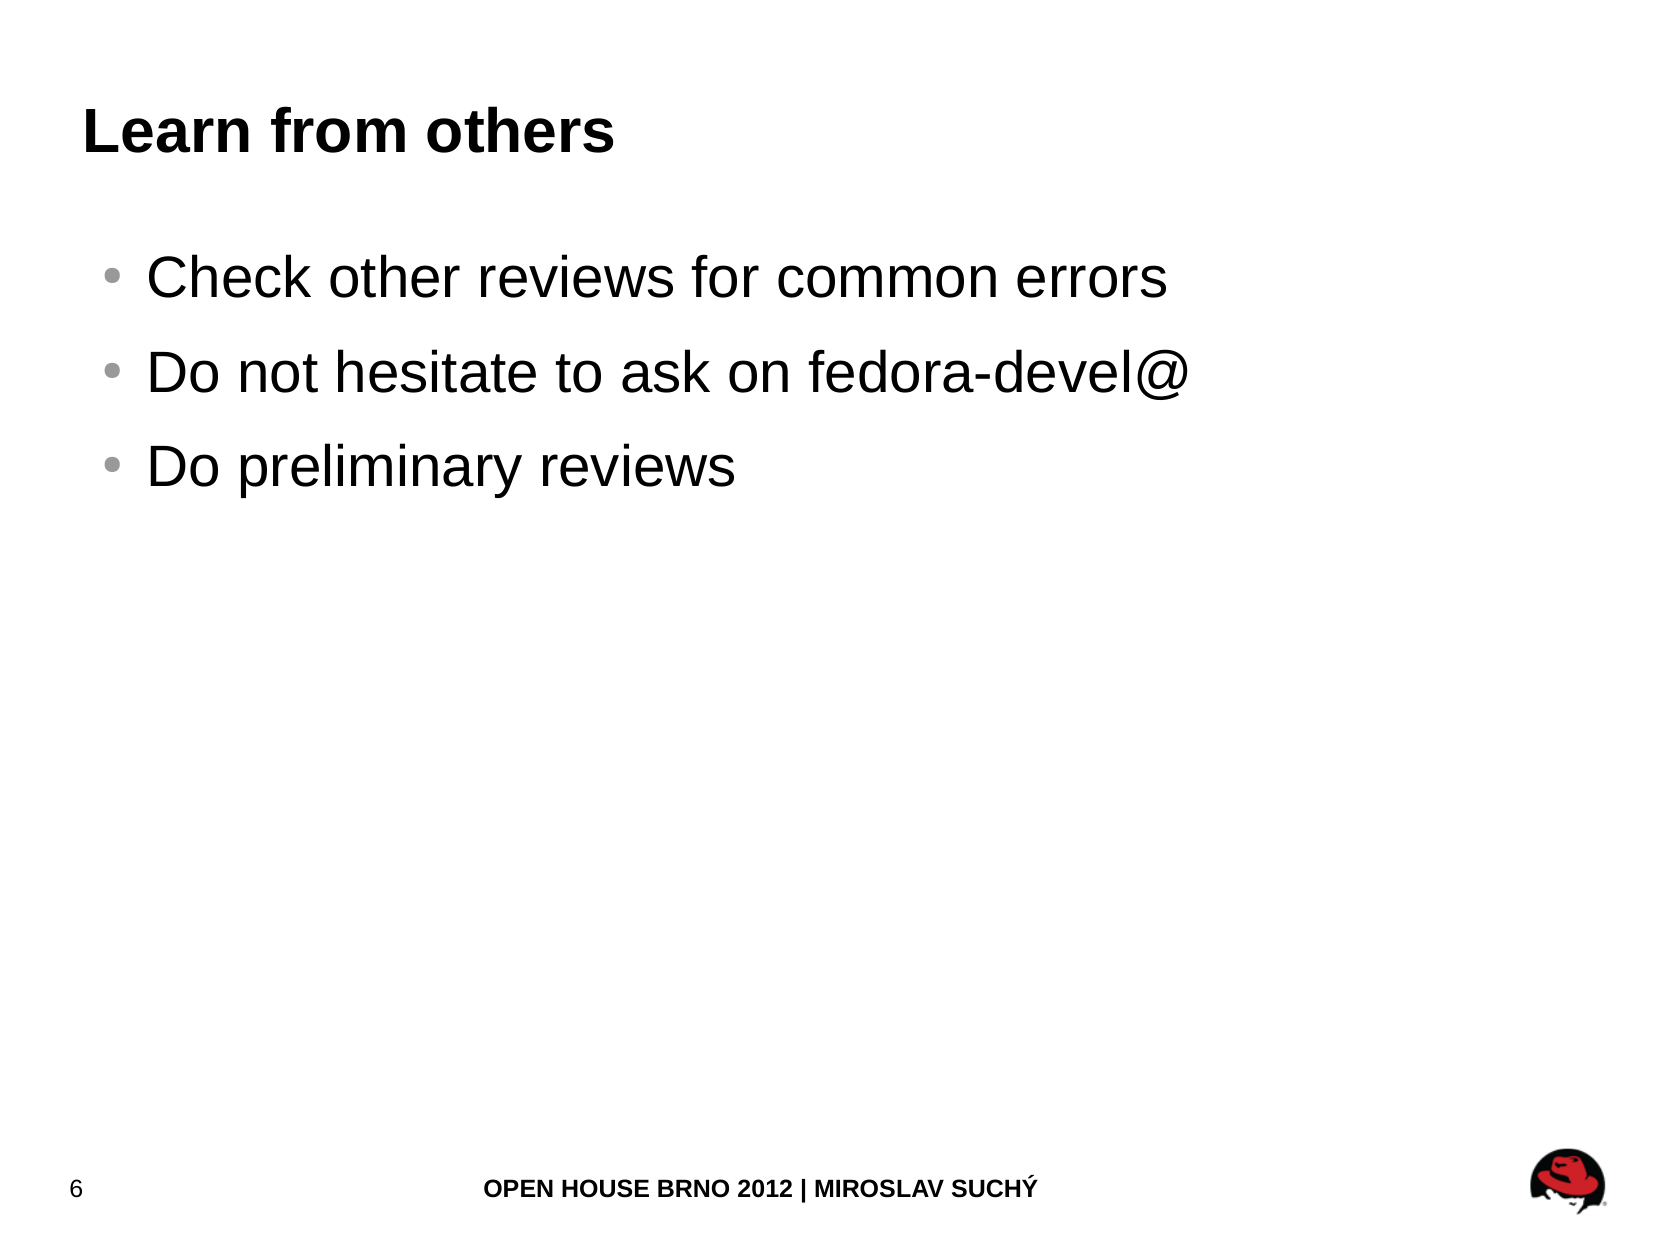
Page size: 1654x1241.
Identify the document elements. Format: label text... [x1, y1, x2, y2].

title Learn from others [82, 45, 1571, 218]
list Check other reviews for common errors Do not hesitate to ask on fedora-devel@ Do preliminary reviews [86, 244, 1576, 1024]
picture [1529, 1146, 1613, 1224]
